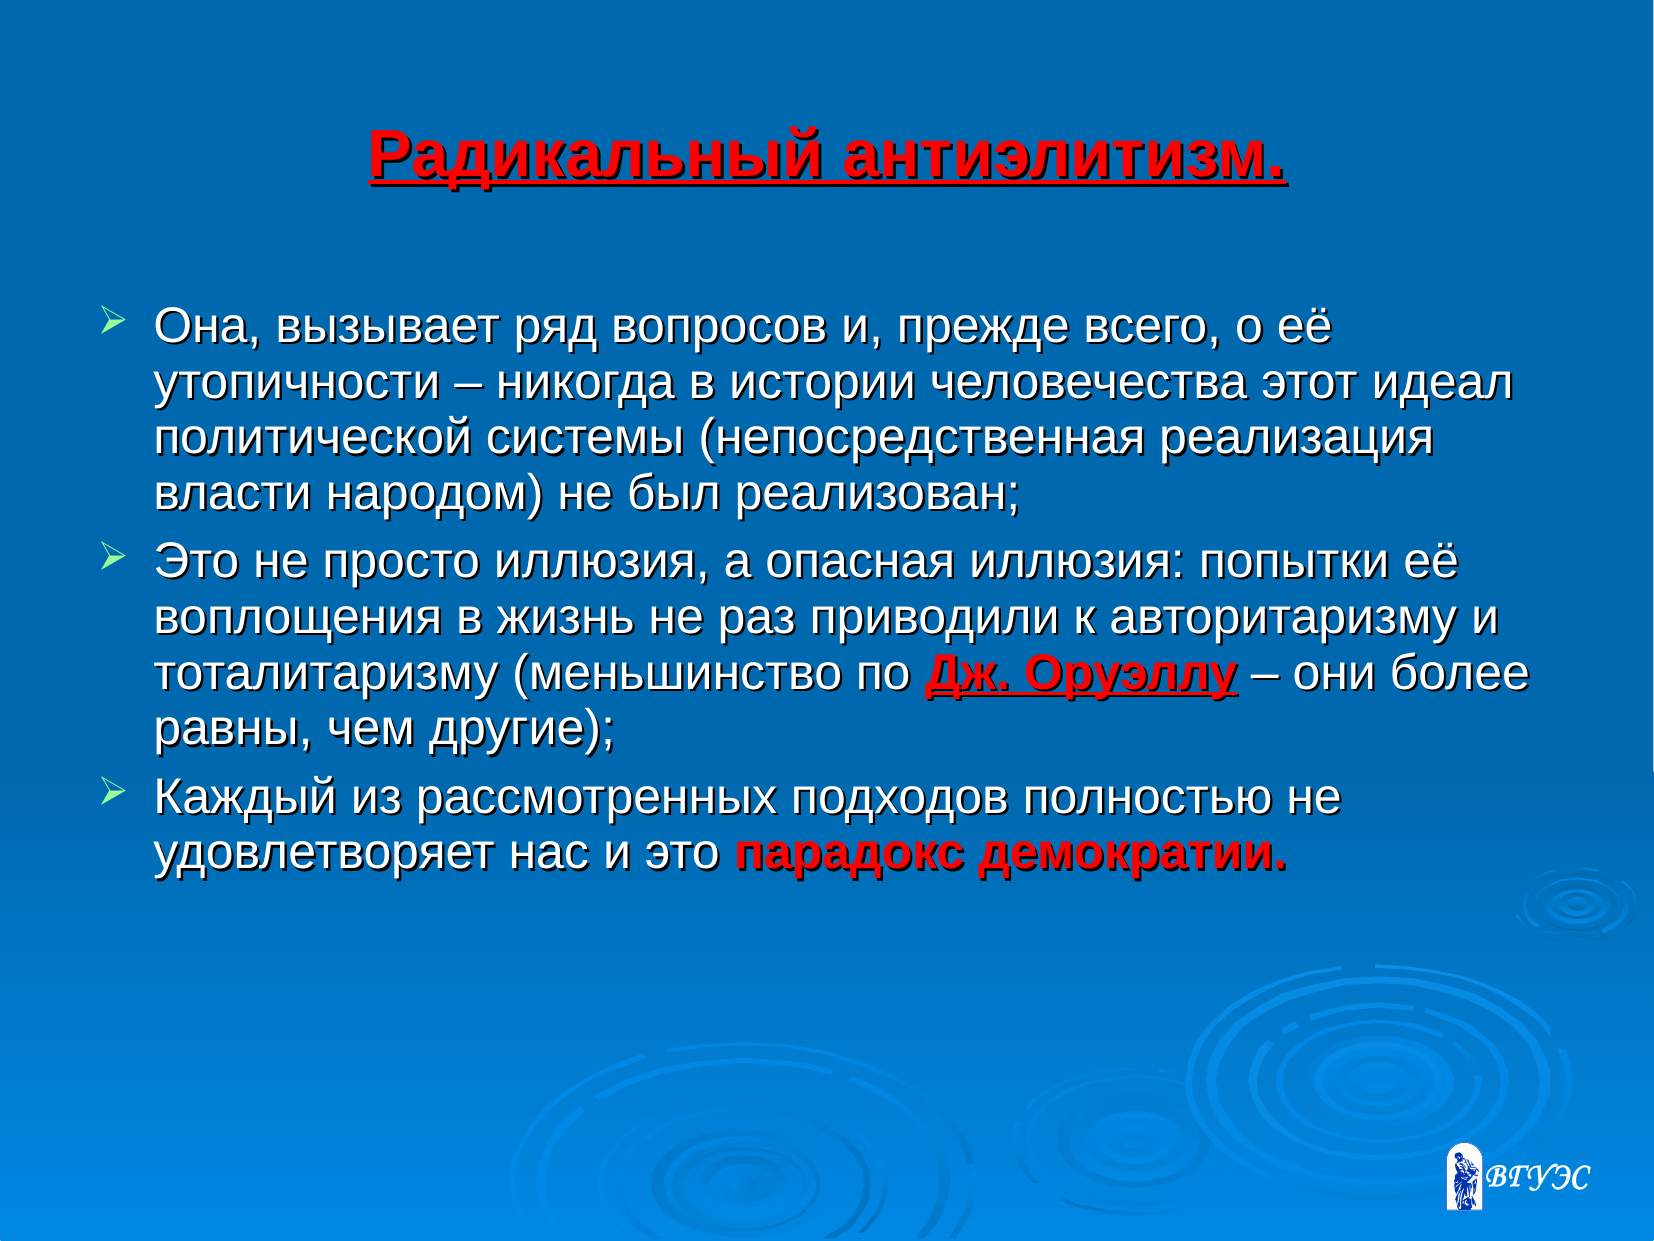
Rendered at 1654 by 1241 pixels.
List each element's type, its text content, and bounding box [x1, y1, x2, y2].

picture [1446, 1142, 1592, 1211]
title Радикальный антиэлитизм. [82, 50, 1571, 257]
list Она, вызывает ряд вопросов и, прежде всего, о её утопичности – никогда в истории человечества этот идеал политической системы (непосредственная реализация власти народом) не был реализован; Это не просто иллюзия, а опасная иллюзия: попытки её воплощения в жизнь не раз приводили к авторитаризму и тоталитаризму (меньшинство по Дж. Оруэллу – они более равны, чем другие); Каждый из рассмотренных подходов полностью не удовлетворяет нас и это парадокс демократии. [82, 289, 1571, 1108]
